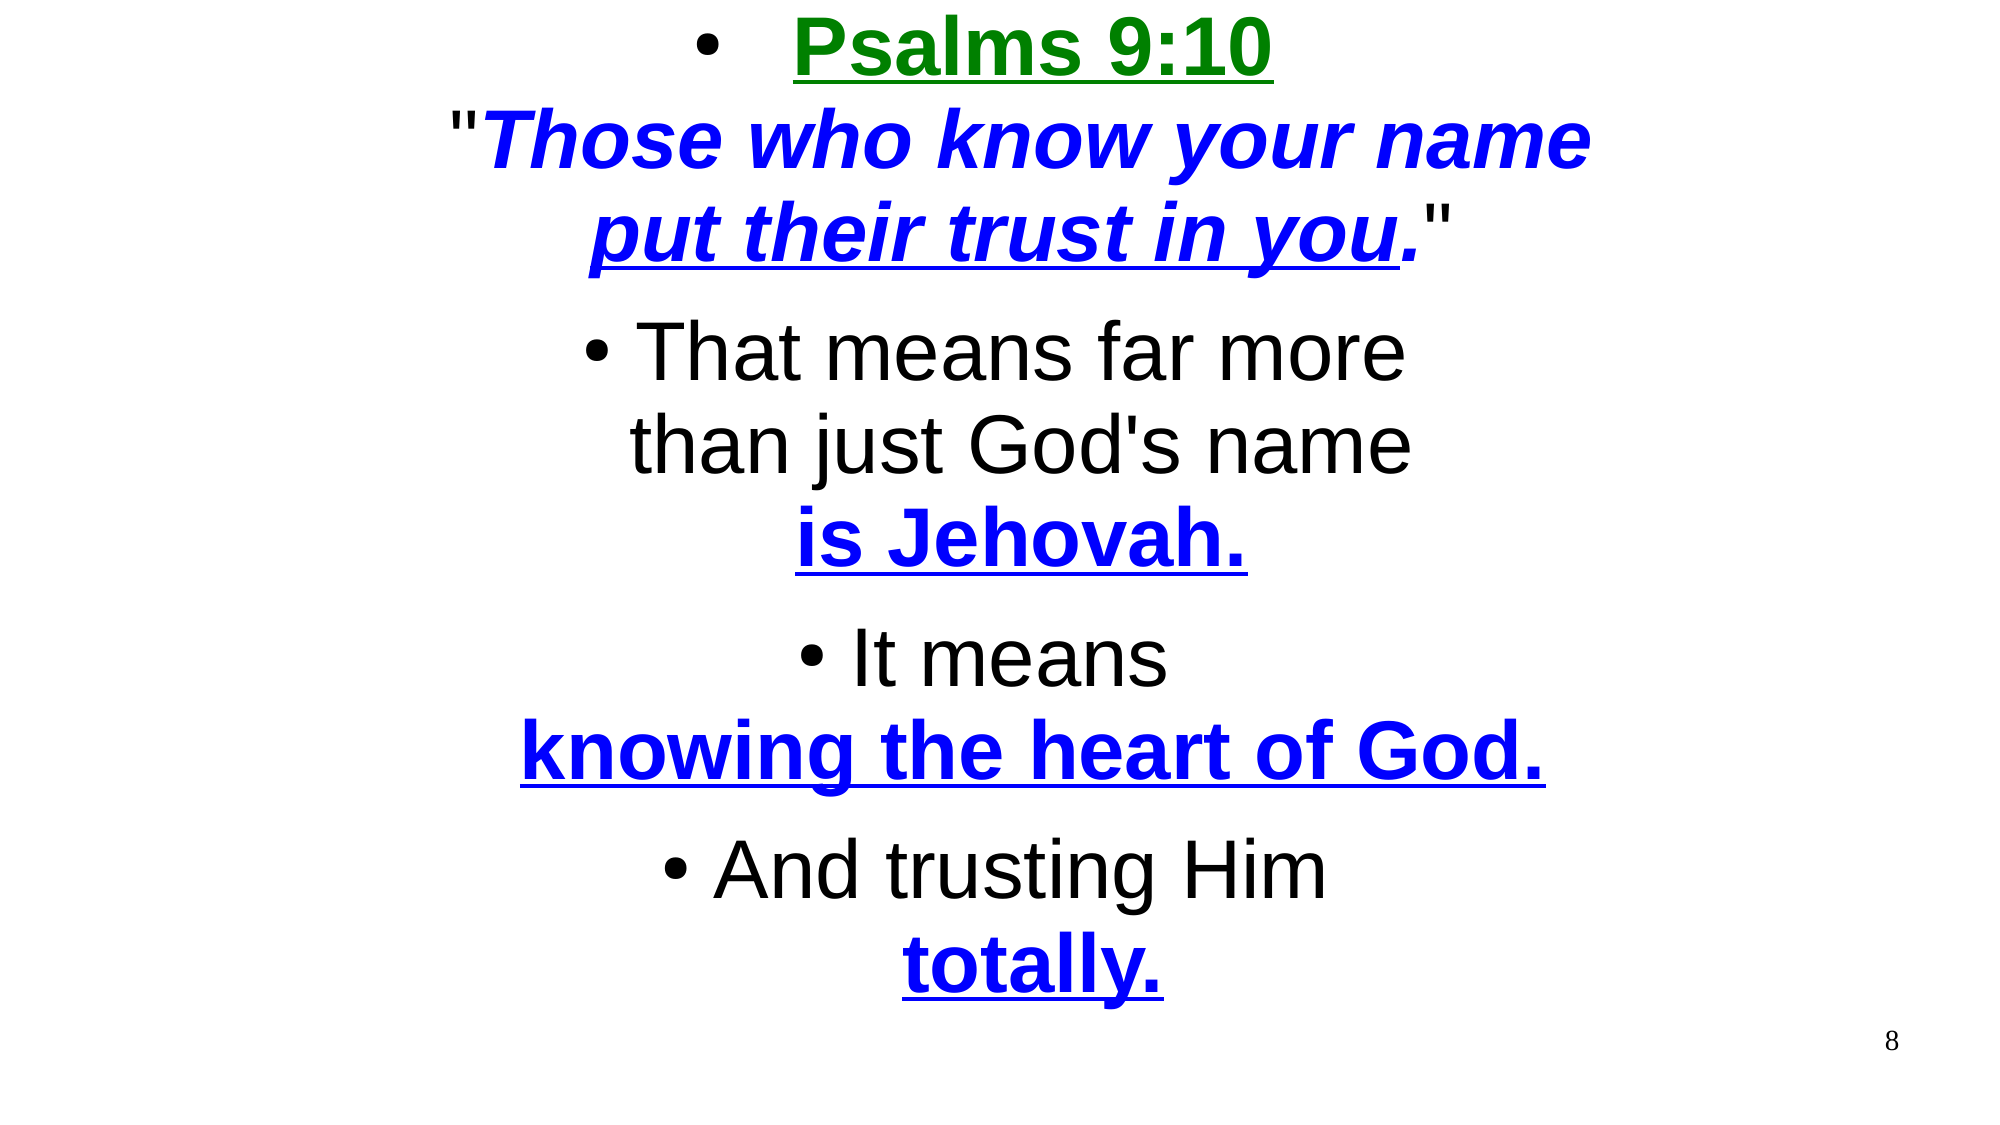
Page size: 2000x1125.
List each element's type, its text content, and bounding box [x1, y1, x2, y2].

list Psalms 9:10 "Those who know your name put their trust in you." That means far more than just God's name is Jehovah. It means knowing the heart of God. And trusting Him totally. [0, 0, 1996, 1123]
